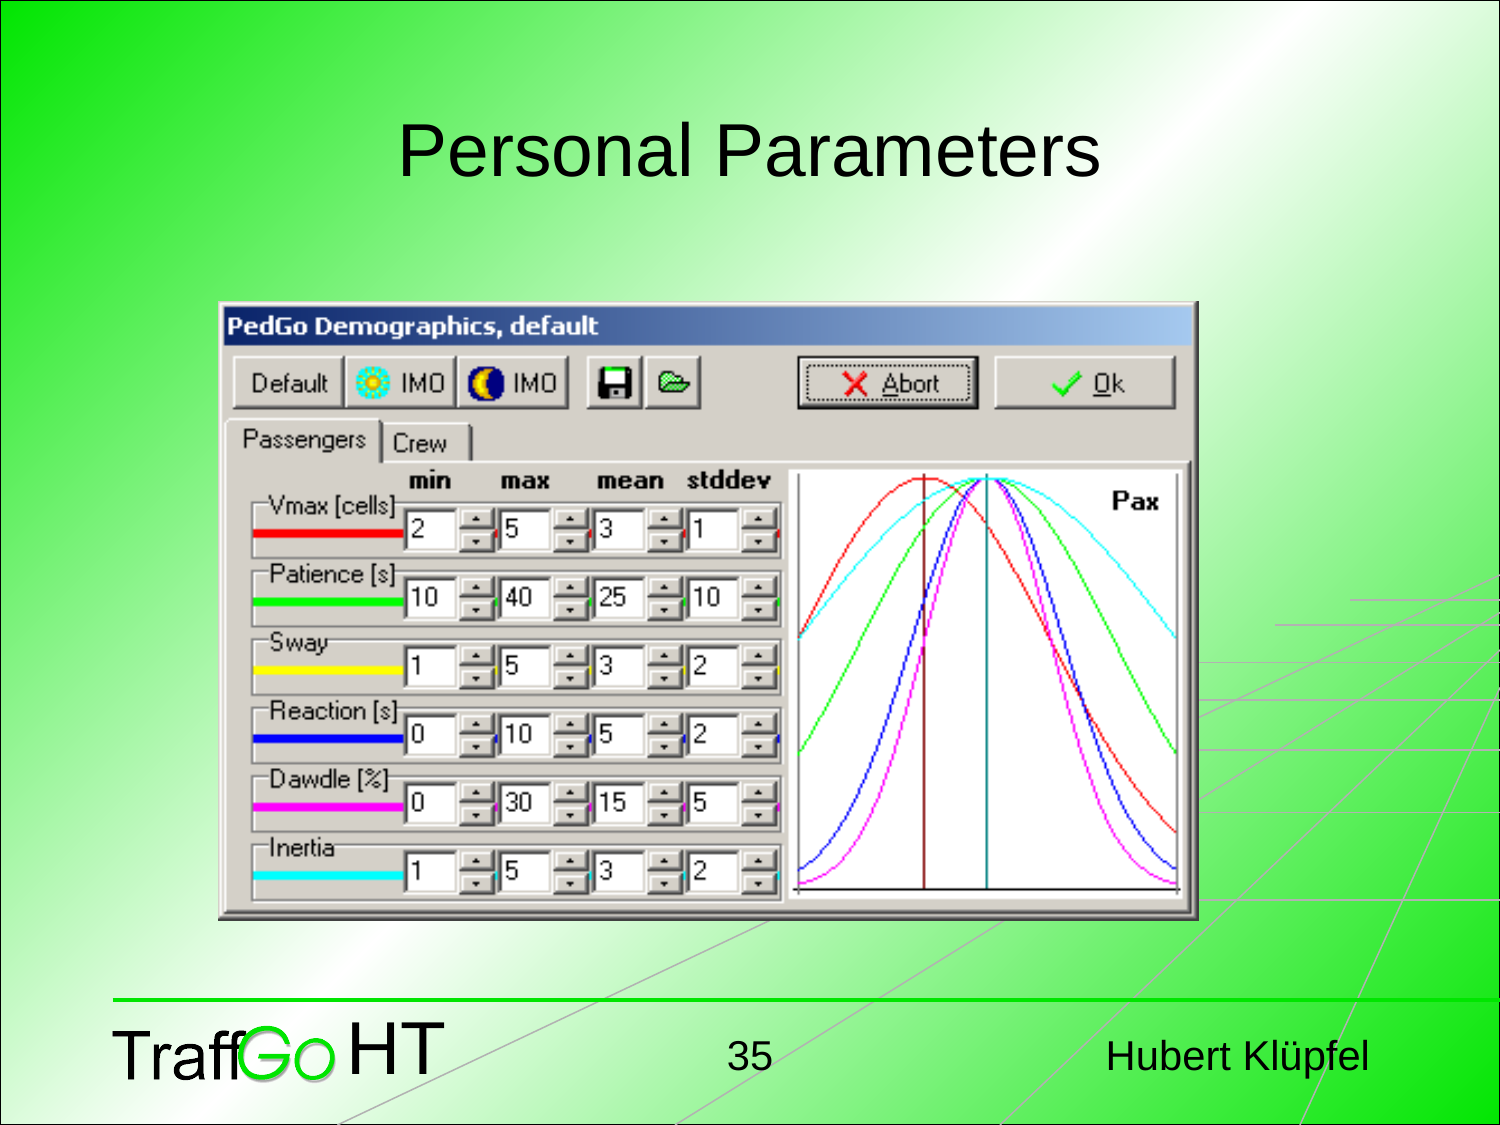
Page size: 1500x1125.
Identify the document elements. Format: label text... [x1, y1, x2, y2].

picture [218, 301, 1199, 921]
picture [112, 1024, 338, 1085]
title Personal Parameters [112, 97, 1388, 203]
